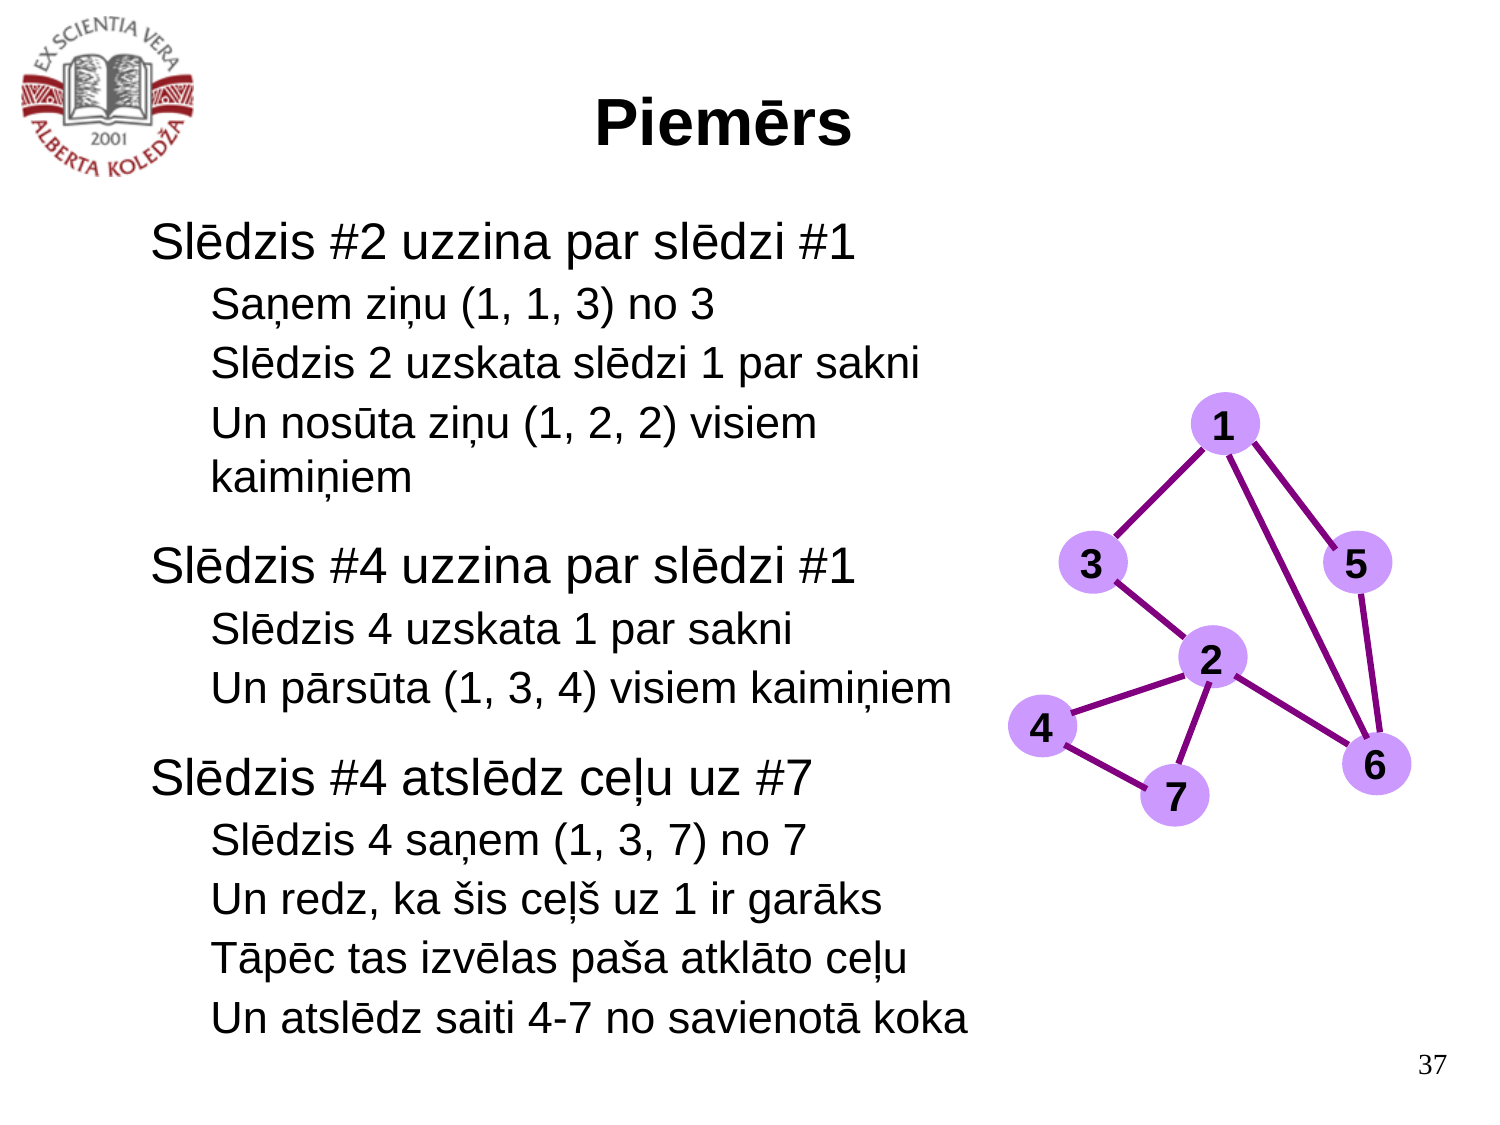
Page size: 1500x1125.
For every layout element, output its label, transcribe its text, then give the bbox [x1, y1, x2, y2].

text_box [1178, 640, 1184, 672]
text_box [1204, 778, 1210, 813]
text_box 3 [1065, 528, 1118, 595]
text_box [1008, 708, 1014, 744]
text_box [1068, 704, 1078, 744]
text_box 1 [1190, 392, 1261, 456]
text_box 2 [1184, 625, 1238, 691]
text_box 7 [1150, 761, 1204, 828]
text_box [1118, 540, 1128, 581]
text_box [1140, 773, 1150, 817]
text_box 6 [1348, 730, 1402, 796]
text_box <skaitlis> [1312, 1037, 1463, 1101]
text_box 4 [1014, 692, 1068, 759]
text_box [1342, 748, 1348, 782]
text_box [1323, 546, 1329, 580]
picture [21, 16, 194, 177]
text_box 5 [1329, 528, 1383, 595]
list Slēdzis #2 uzzina par slēdzi #1 Saņem ziņu (1, 1, 3) no 3 Slēdzis 2 uzskata slēdzi 1 par sakni Un nosūta ziņu (1, 2, 2) visiem kaimiņiem Slēdzis #4 uzzina par slēdzi #1 Slēdzis 4 uzskata 1 par sakni Un pārsūta (1, 3, 4) visiem kaimiņiem Slēdzis #4 atslēdz ceļu uz #7 Slēdzis 4 saņem (1, 3, 7) no 7 Un redz, ka šis ceļš uz 1 ir garāks Tāpēc tas izvēlas paša atklāto ceļu Un atslēdz saiti 4-7 no savienotā koka [74, 200, 990, 1101]
text_box [1238, 634, 1248, 675]
text_box [1402, 742, 1412, 786]
text_box [1058, 544, 1065, 581]
text_box [1383, 540, 1393, 584]
title Piemērs [50, 62, 1374, 175]
